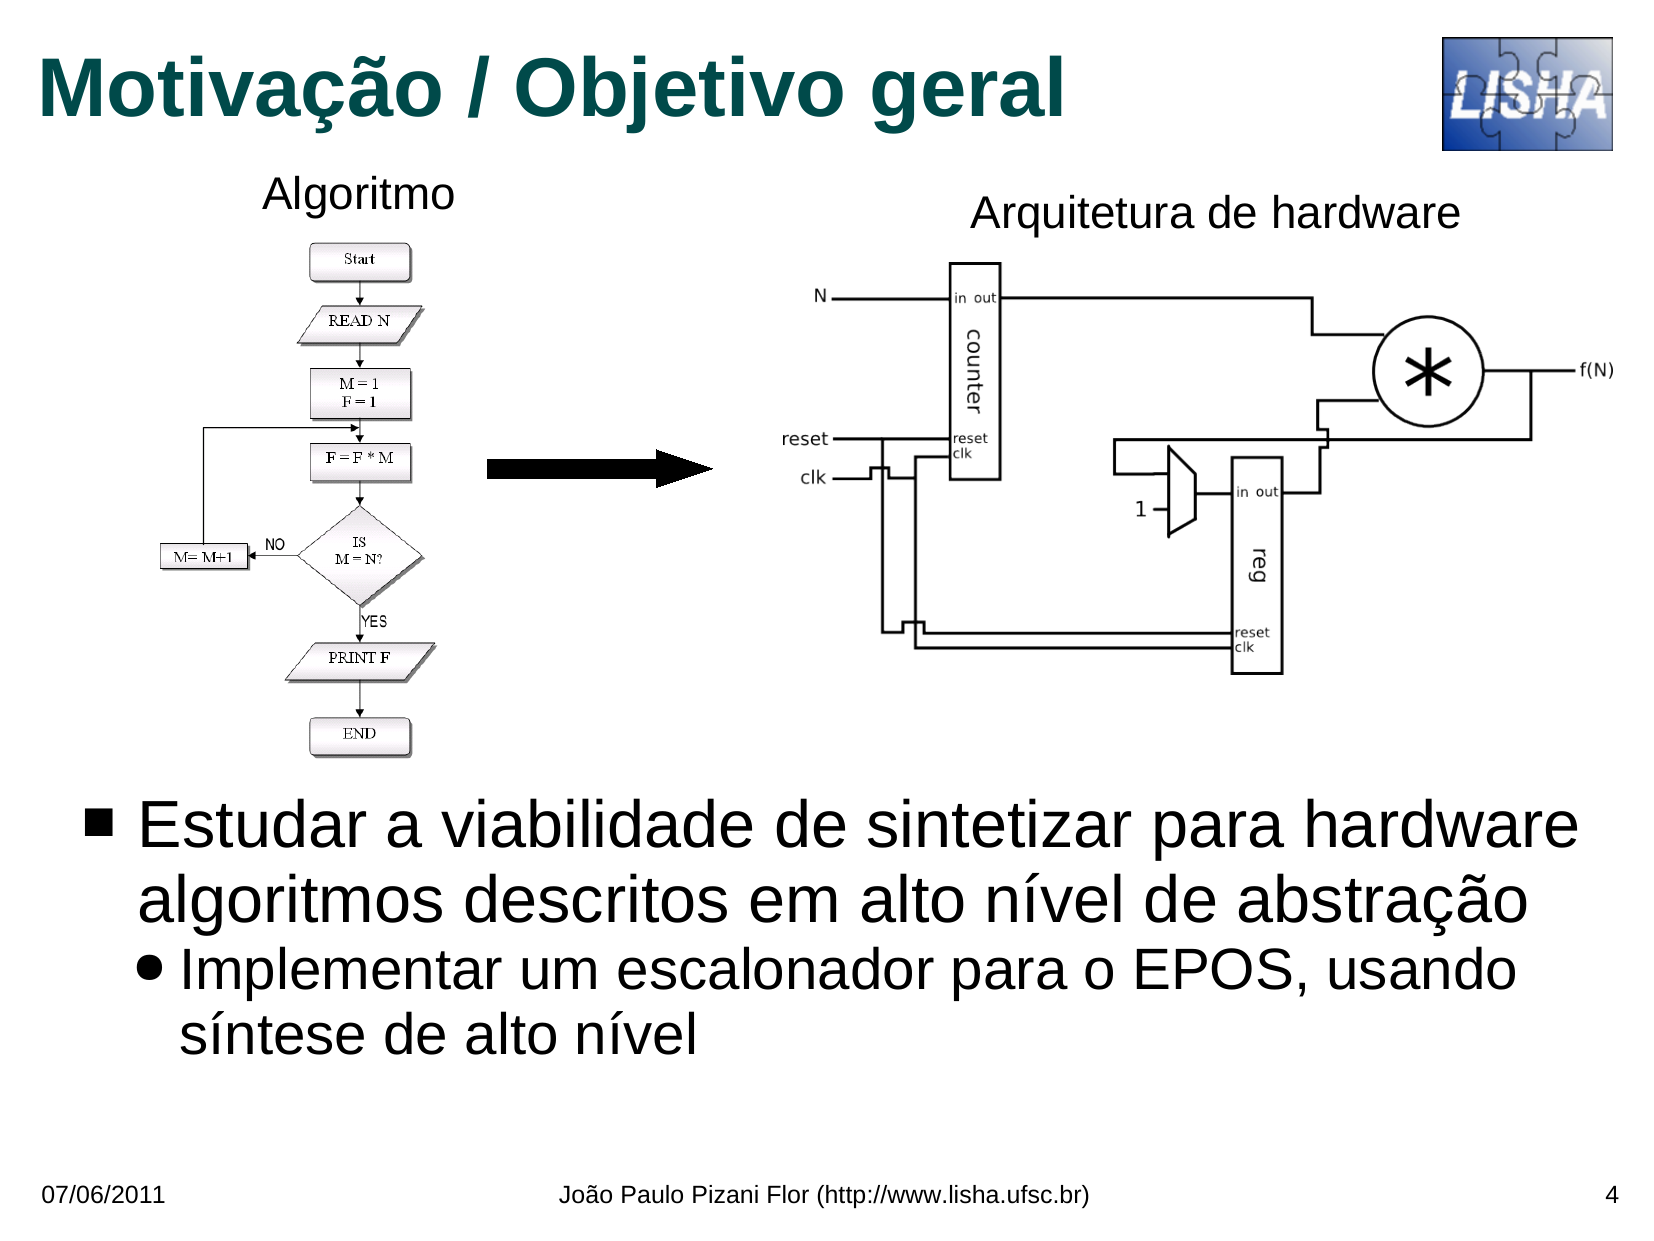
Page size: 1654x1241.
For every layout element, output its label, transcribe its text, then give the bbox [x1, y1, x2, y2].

picture [150, 222, 451, 778]
text_box Algoritmo [262, 167, 457, 226]
list Estudar a viabilidade de sintetizar para hardware algoritmos descritos em alto nível de abstração Implementar um escalonador para o EPOS, usando síntese de alto nível [37, 787, 1613, 1099]
picture [1442, 37, 1613, 151]
picture [783, 262, 1613, 676]
text_box [487, 449, 713, 488]
text_box Arquitetura de hardware [970, 187, 1463, 245]
title Motivação / Objetivo geral [37, 37, 1426, 151]
